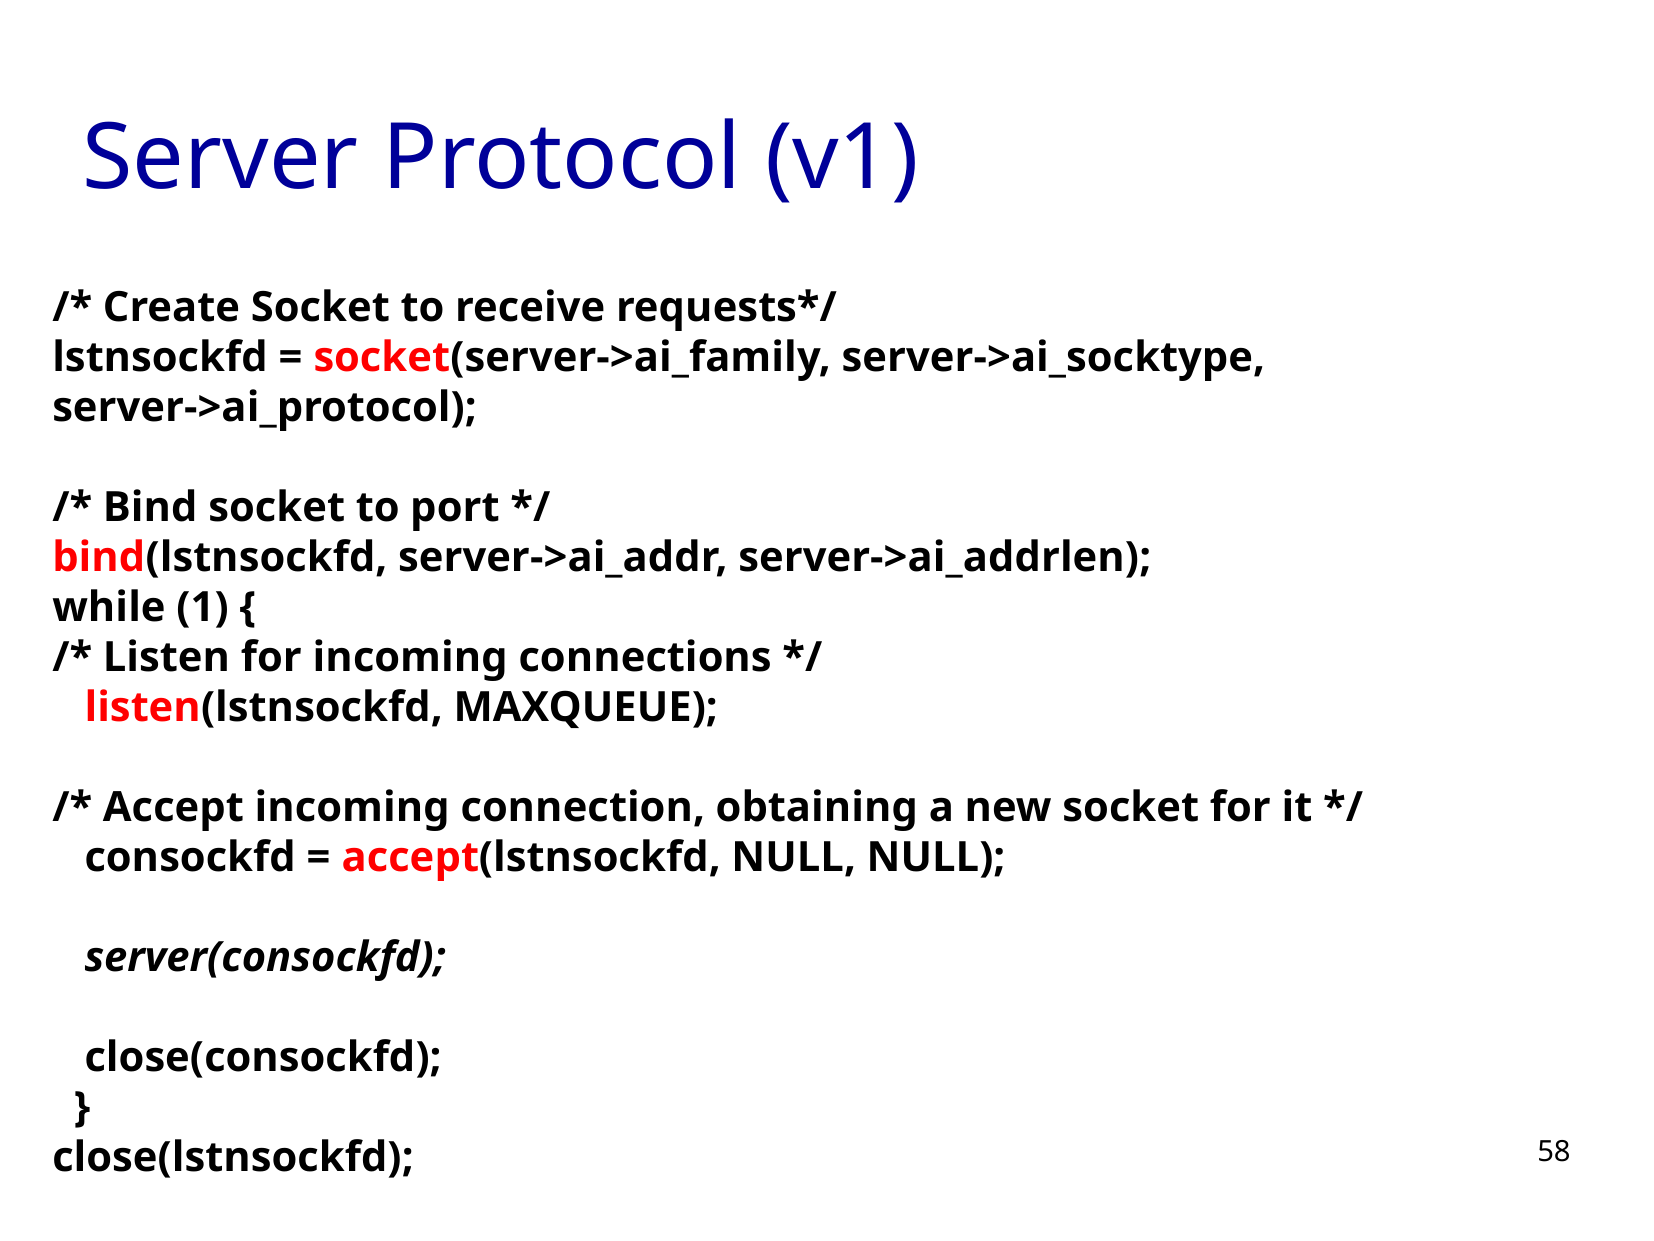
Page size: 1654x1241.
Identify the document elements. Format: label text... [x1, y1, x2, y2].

title Server Protocol (v1) [82, 49, 1571, 257]
text_box /* Create Socket to receive requests*/ lstnsockfd = socket(server->ai_family, server->ai_socktype, server->ai_protocol); /* Bind socket to port */ bind(lstnsockfd, server->ai_addr, server->ai_addrlen); while (1) { /* Listen for incoming connections */ listen(lstnsockfd, MAXQUEUE); /* Accept incoming connection, obtaining a new socket for it */ consockfd = accept(lstnsockfd, NULL, NULL); server(consockfd); close(consockfd); } close(lstnsockfd); [37, 272, 1651, 1188]
